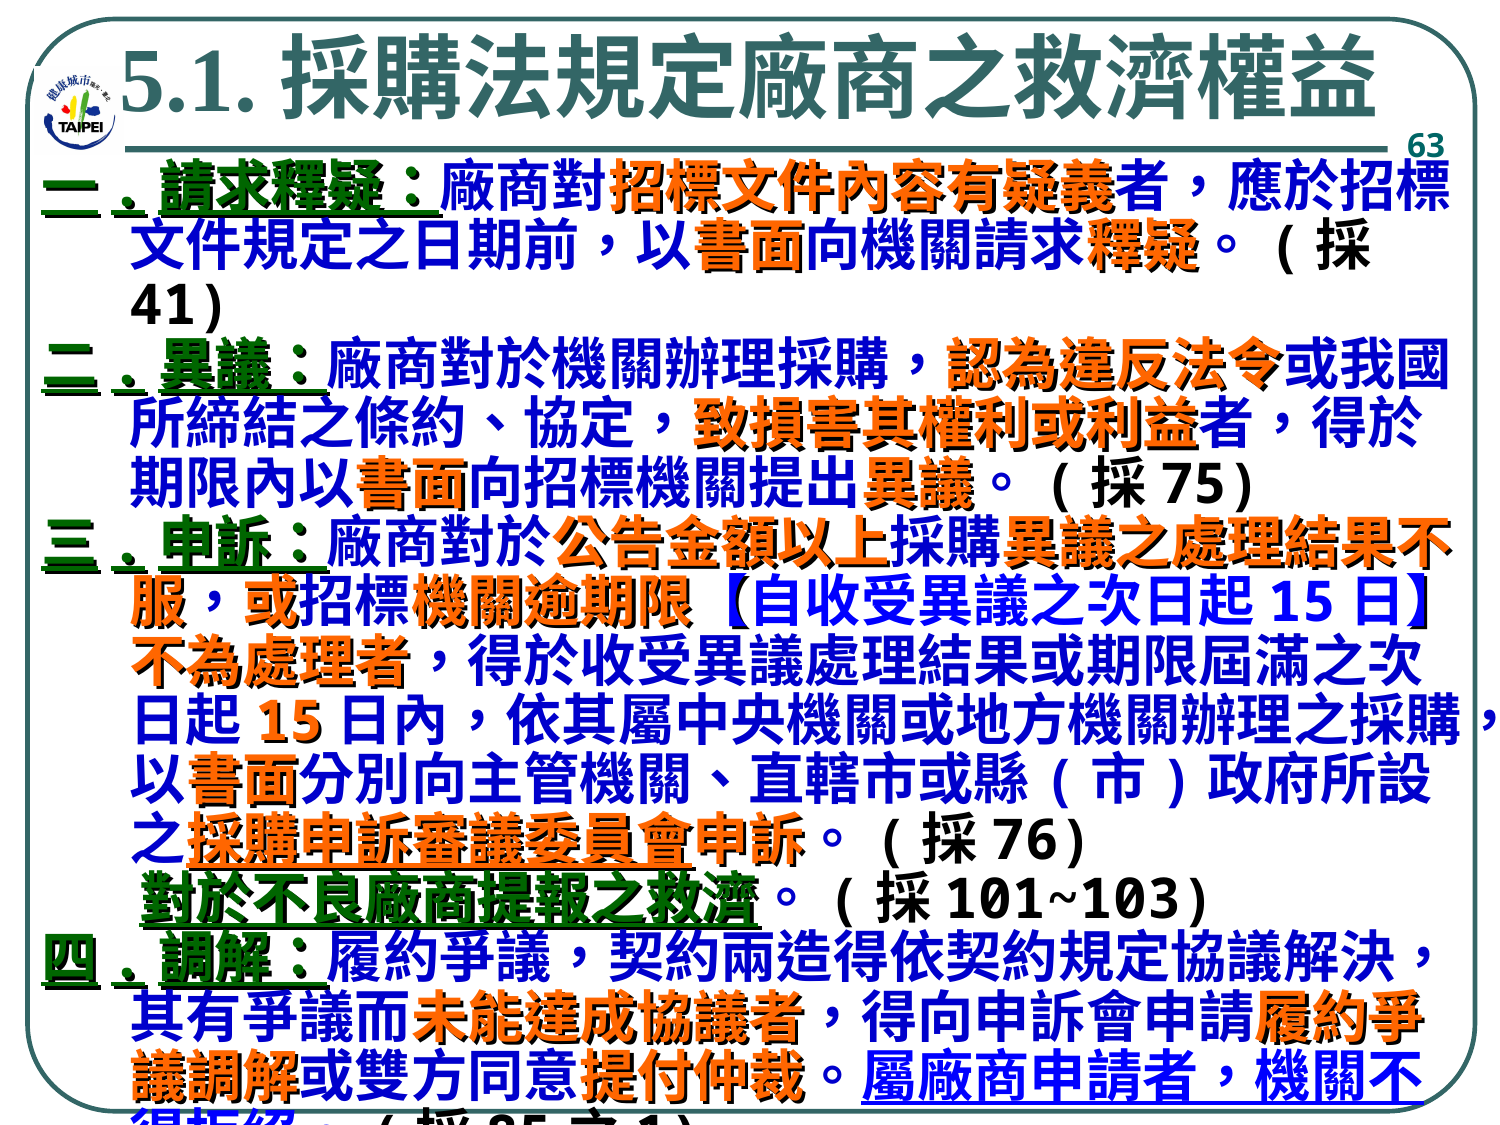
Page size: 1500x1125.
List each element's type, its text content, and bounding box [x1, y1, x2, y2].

title 5.1.採購法規定廠商之救濟權益 [0, 0, 1500, 138]
text_box 一.請求釋疑：廠商對招標文件內容有疑義者，應於招標文件規定之日期前，以書面向機關請求釋疑。(採41) 二.異議：廠商對於機關辦理採購，認為違反法令或我國所締結之條約、協定，致損害其權利或利益者，得於期限內以書面向招標機關提出異議。(採75) 三.申訴：廠商對於公告金額以上採購異議之處理結果不服，或招標機關逾期限【自收受異議之次日起15日】不為處理者，得於收受異議處理結果或期限屆滿之次日起15日內，依其屬中央機關或地方機關辦理之採購，以書面分別向主管機關、直轄市或縣(市)政府所設之採購申訴審議委員會申訴。(採76) 對於不良廠商提報之救濟。(採101~103) 四.調解：履約爭議，契約兩造得依契約規定協議解決，其有爭議而未能達成協議者，得向申訴會申請履約爭議調解或雙方同意提付仲裁。屬廠商申請者，機關不得拒絕。(採85之1) [29, 159, 1471, 1125]
